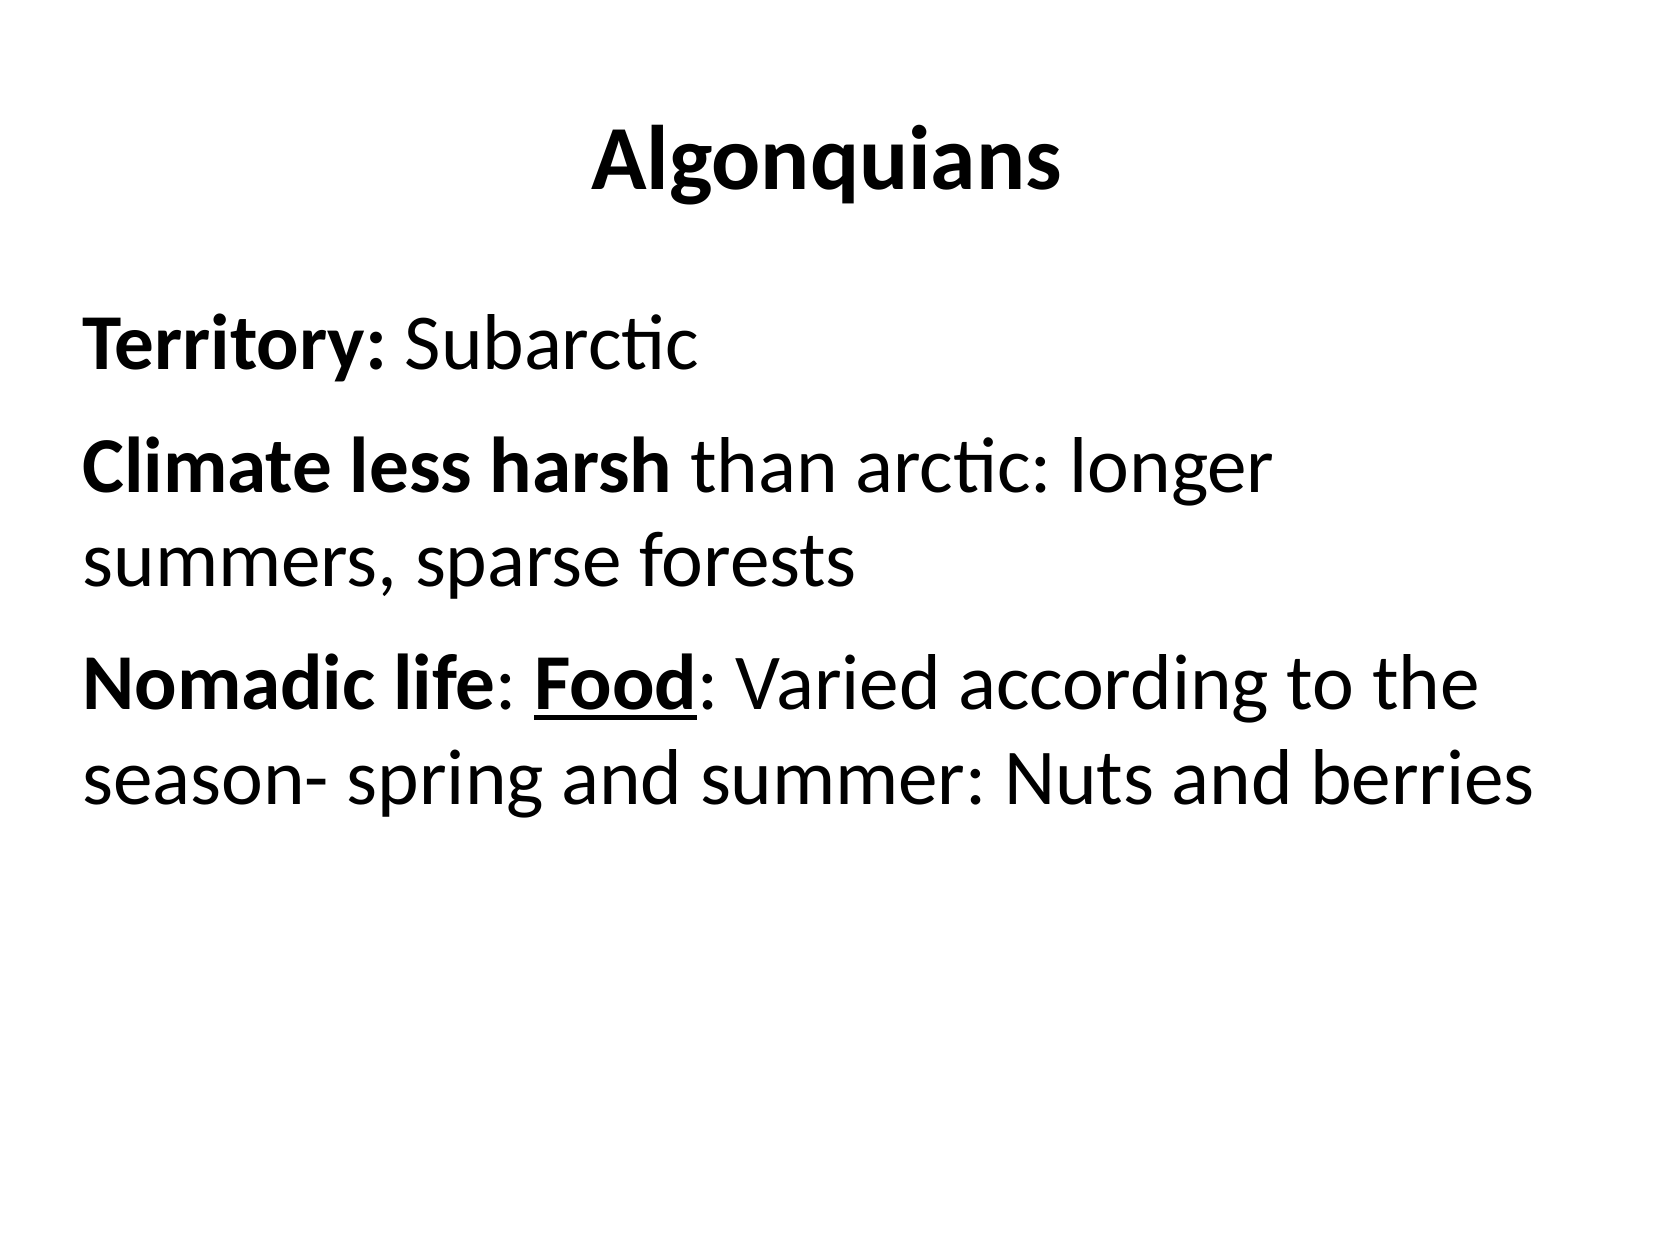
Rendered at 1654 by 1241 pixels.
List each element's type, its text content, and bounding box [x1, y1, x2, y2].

list Territory: Subarctic Climate less harsh than arctic: longer summers, sparse forests Nomadic life: Food: Varied according to the season- spring and summer: Nuts and berries [82, 290, 1571, 1010]
title Algonquians [82, 49, 1571, 257]
